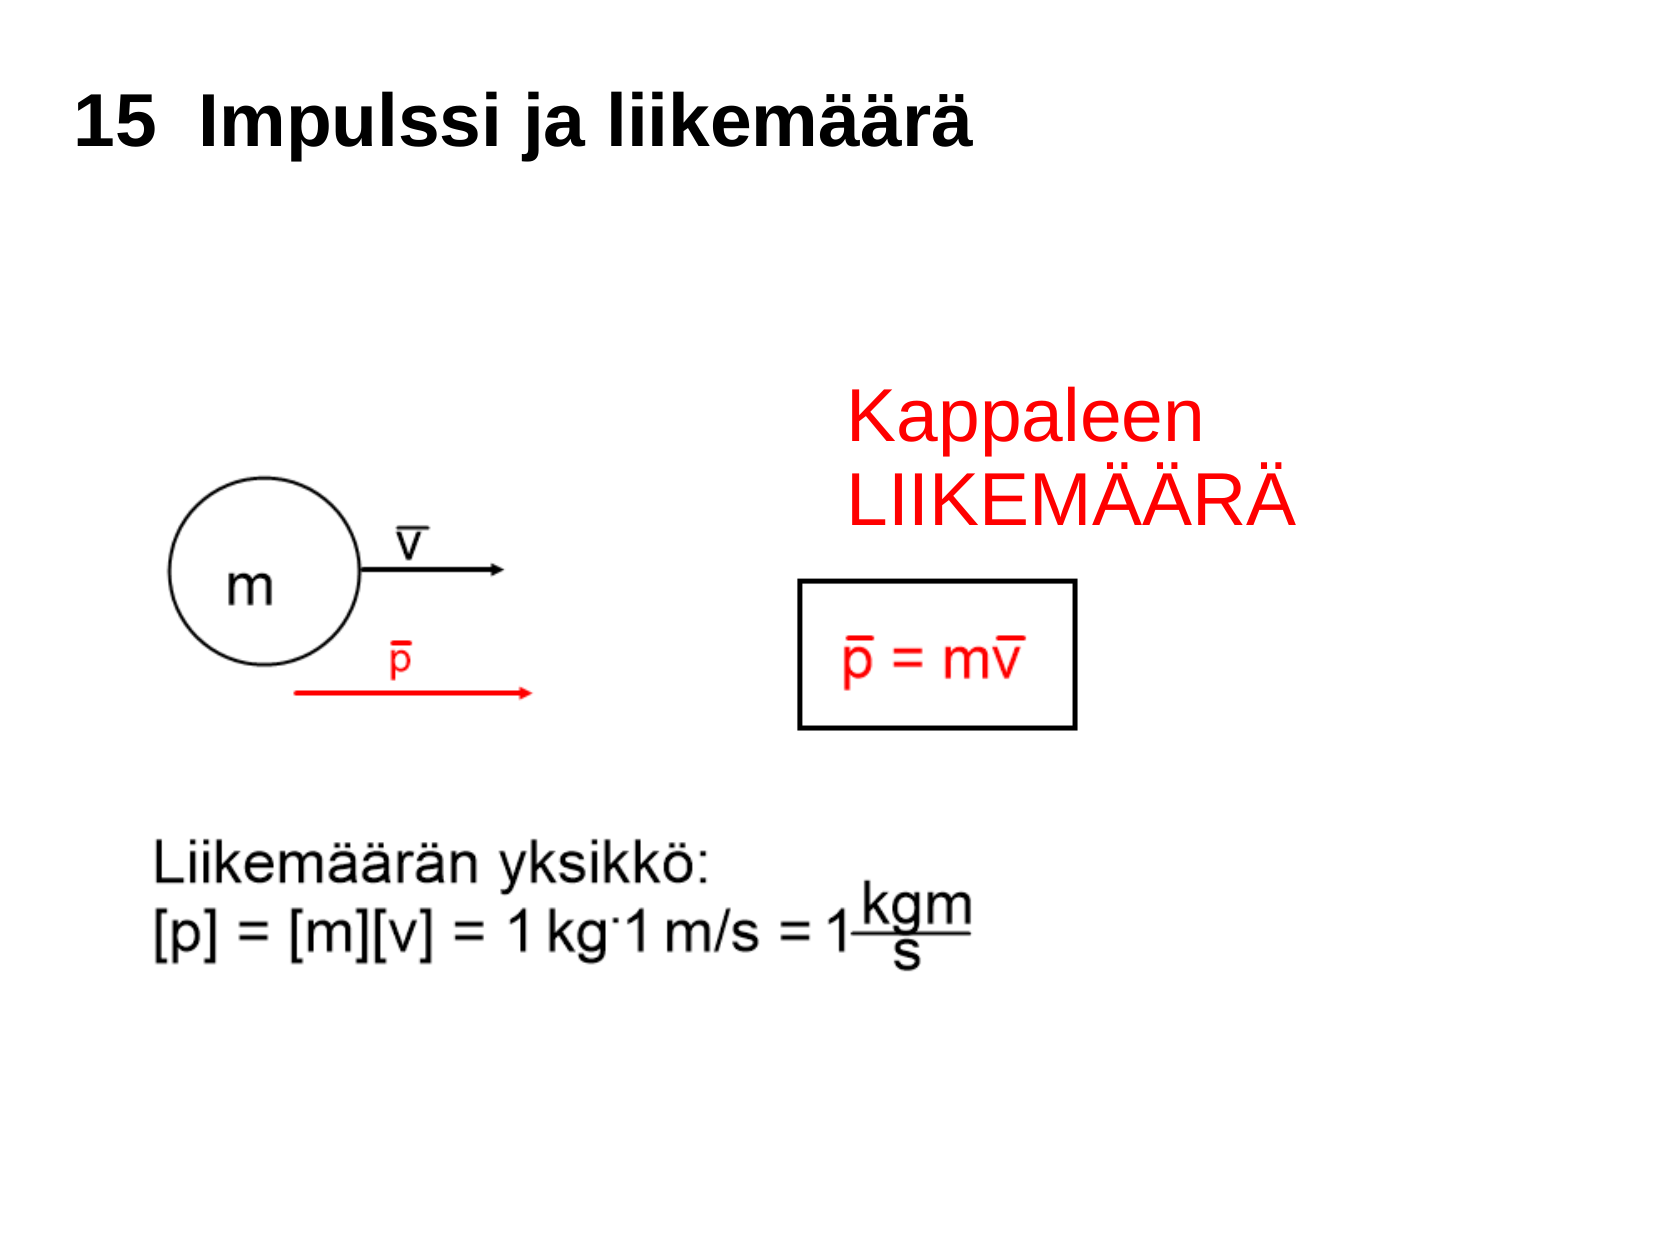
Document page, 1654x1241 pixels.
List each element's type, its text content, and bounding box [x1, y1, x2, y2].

picture [82, 352, 1173, 1028]
text_box 15 Impulssi ja liikemäärä [59, 70, 1394, 338]
text_box Kappaleen LIIKEMÄÄRÄ [831, 366, 1654, 549]
